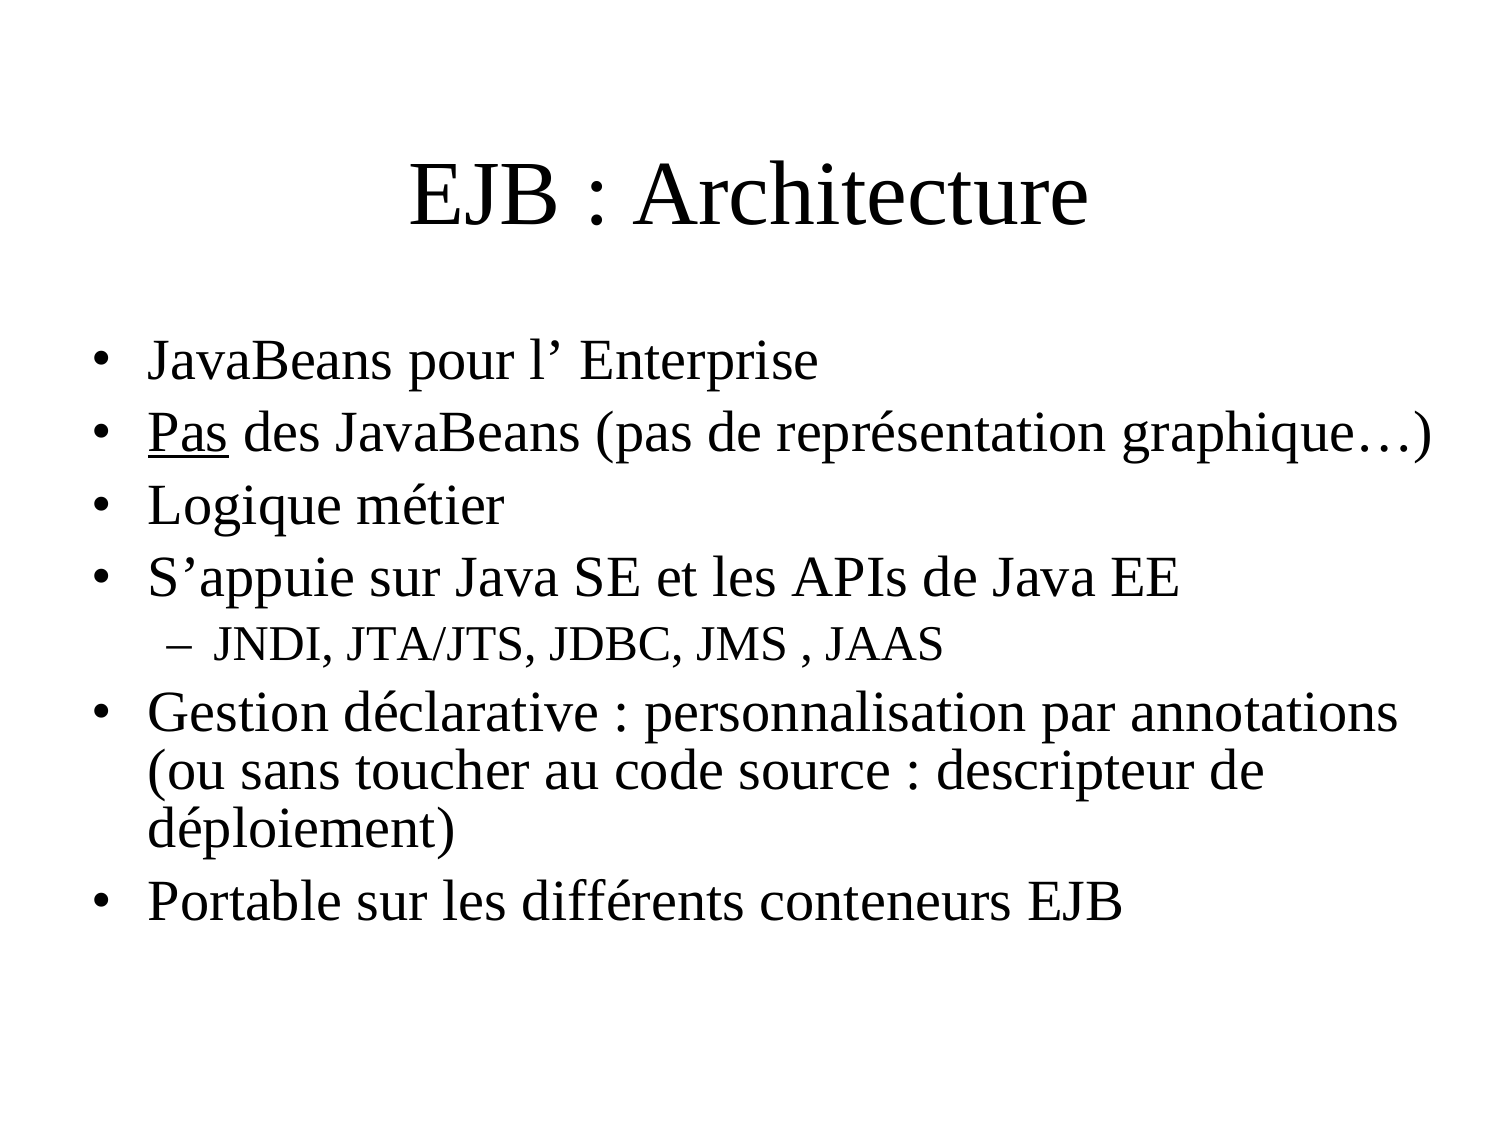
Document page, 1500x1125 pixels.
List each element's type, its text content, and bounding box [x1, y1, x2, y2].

list JavaBeans pour l’ Enterprise Pas des JavaBeans (pas de représentation graphique…) Logique métier S’appuie sur Java SE et les APIs de Java EE JNDI, JTA/JTS, JDBC, JMS , JAAS Gestion déclarative : personnalisation par annotations (ou sans toucher au code source : descripteur de déploiement) Portable sur les différents conteneurs EJB [76, 324, 1450, 1001]
title EJB : Architecture [112, 99, 1388, 288]
